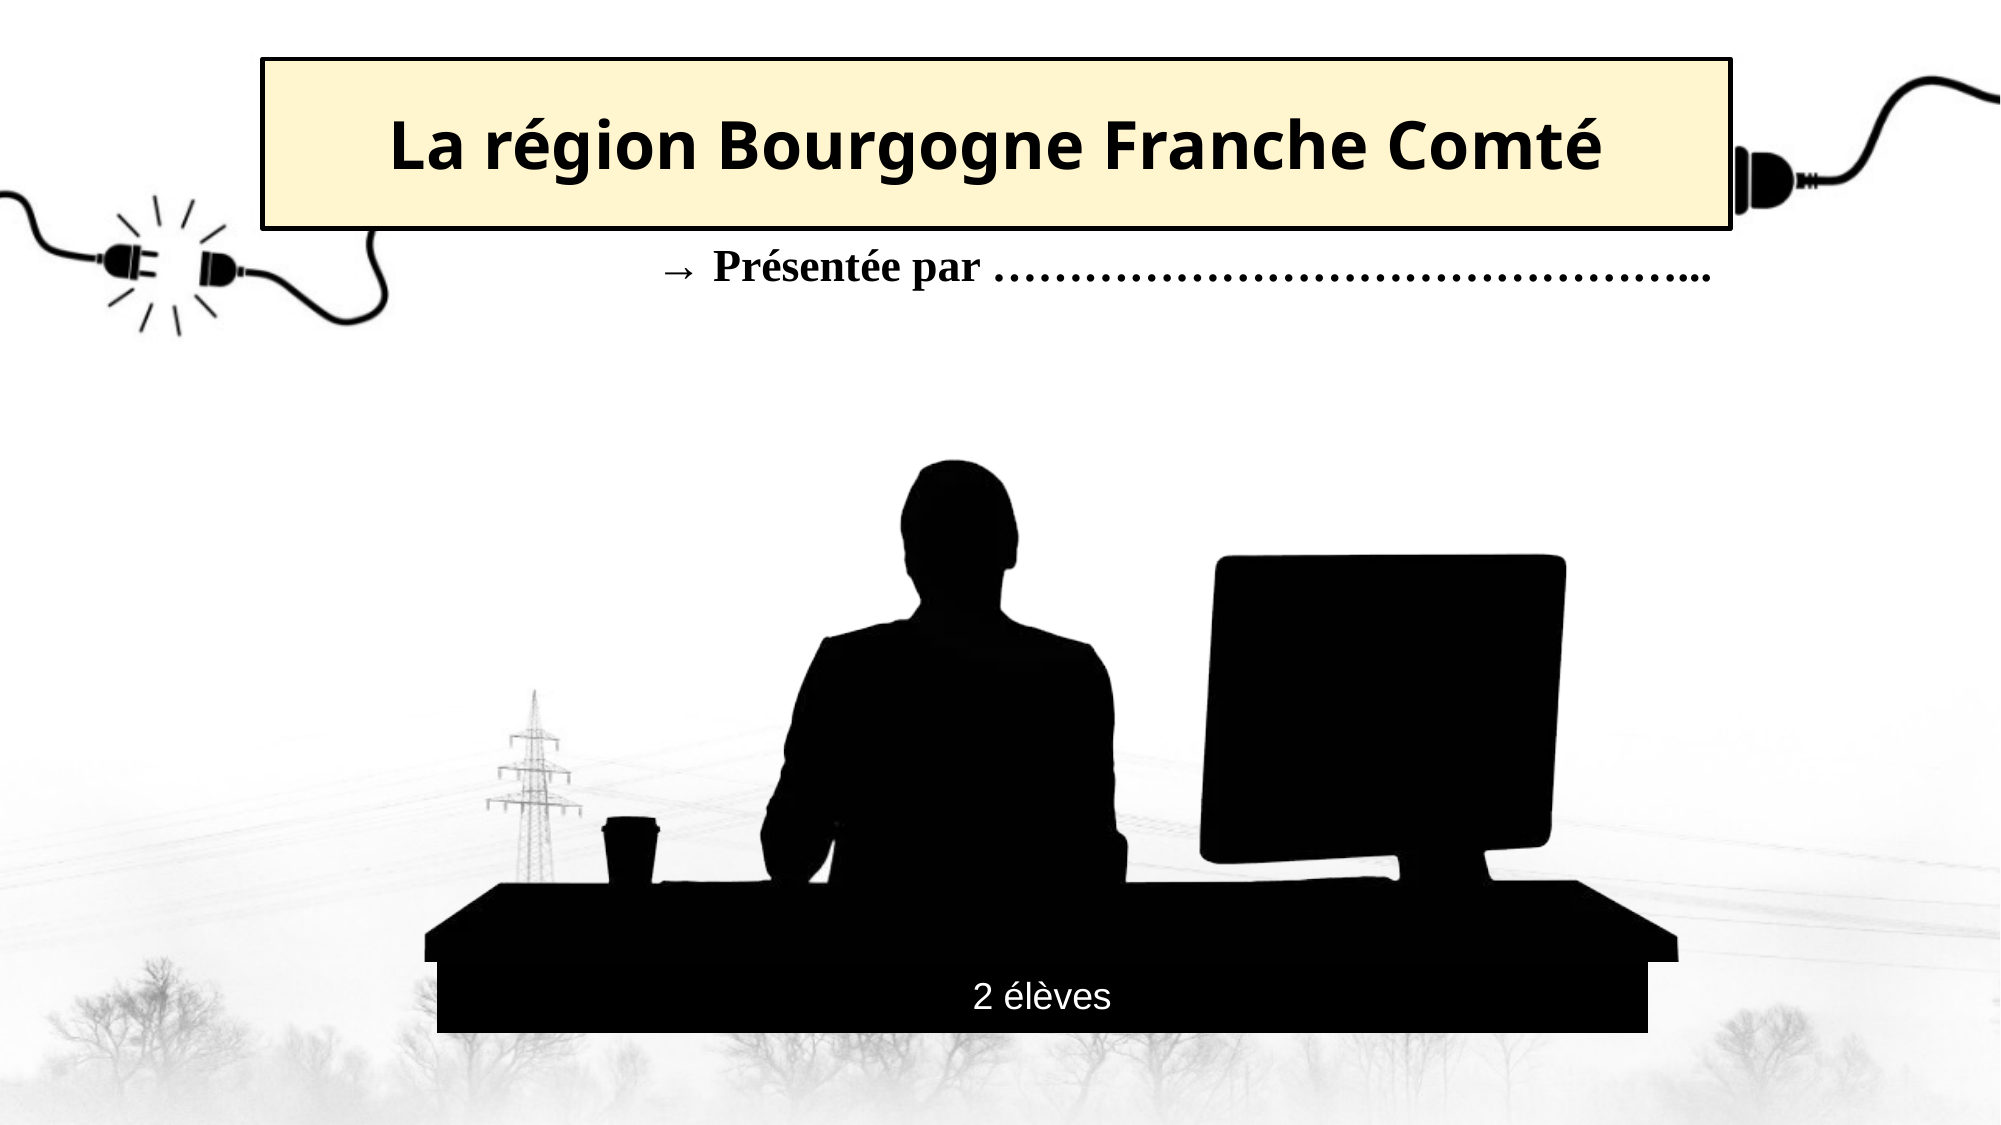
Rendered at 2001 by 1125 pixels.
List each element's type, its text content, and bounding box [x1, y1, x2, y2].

text_box → Présentée par ………………………………………... [624, 233, 1728, 300]
picture [0, 0, 2001, 1125]
text_box La région Bourgogne Franche Comté [262, 58, 1731, 229]
text_box 2 élèves [437, 962, 1648, 1033]
